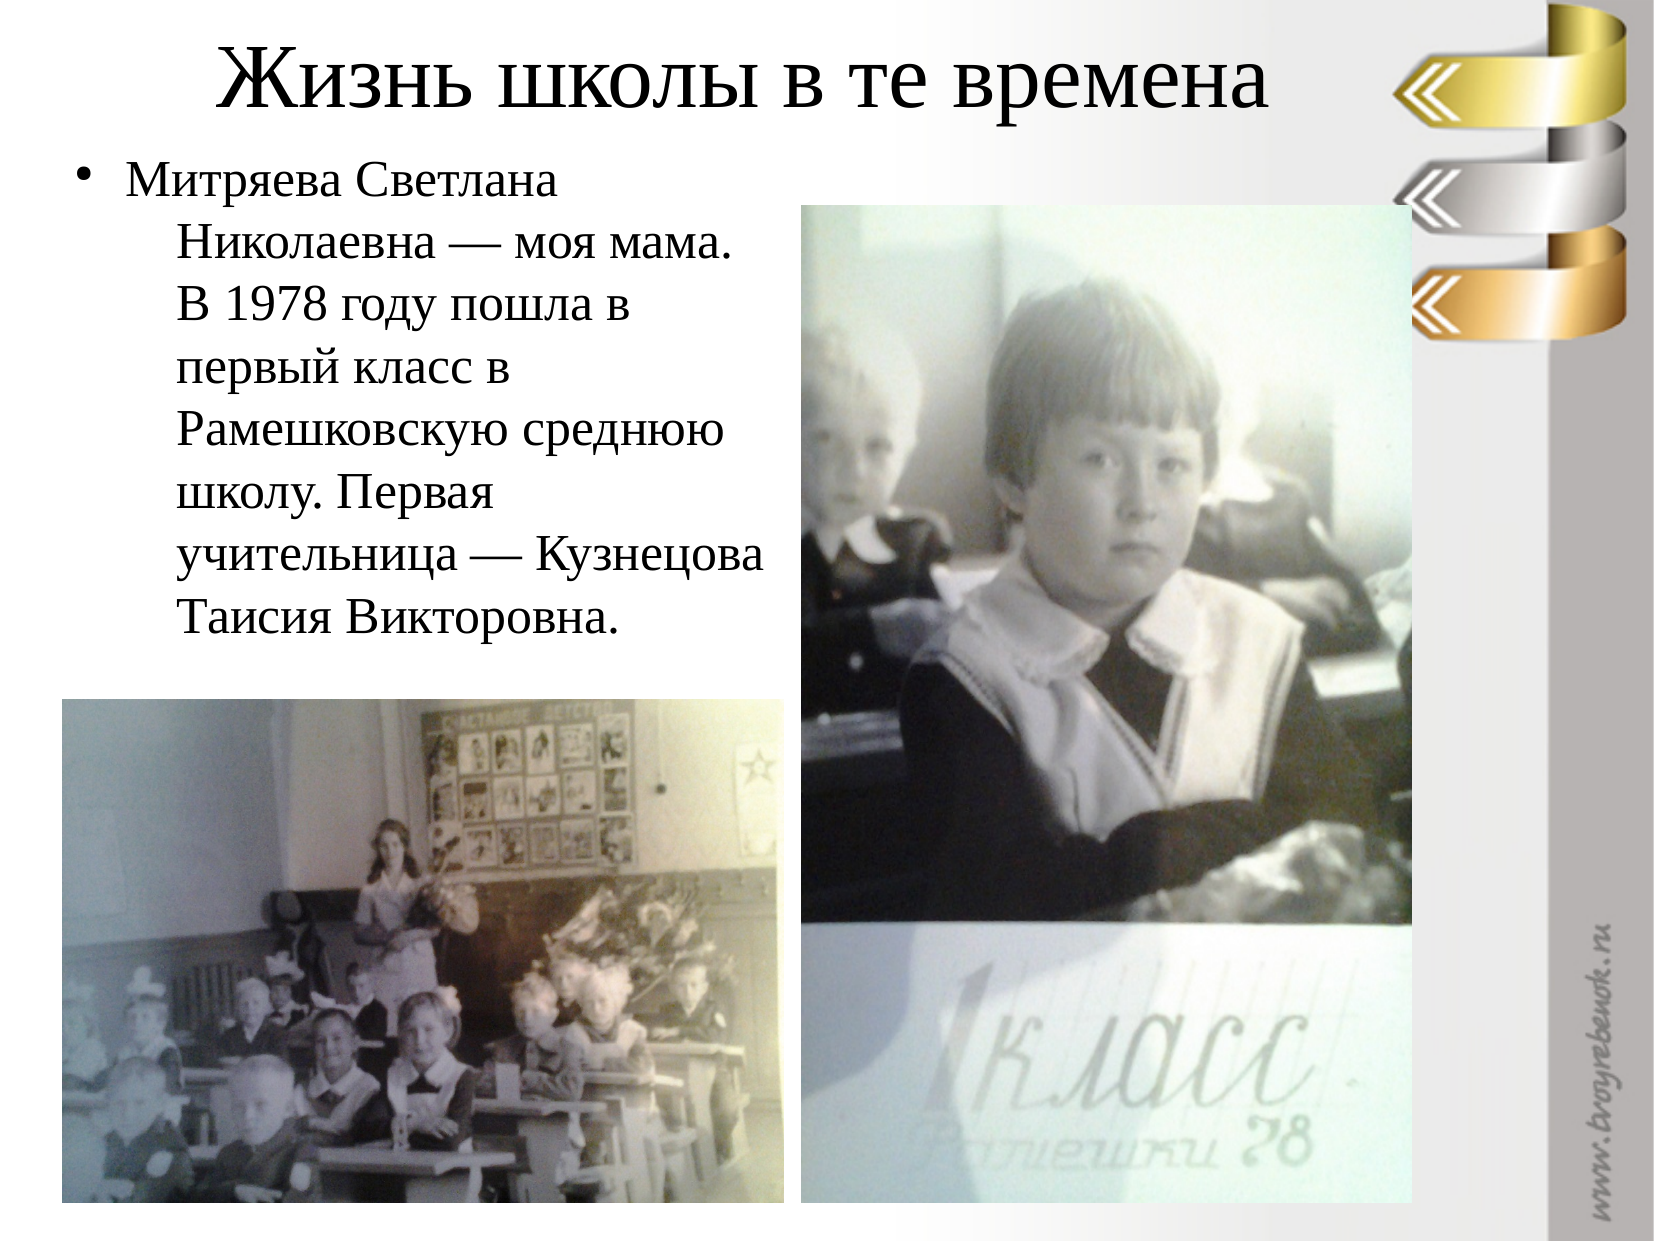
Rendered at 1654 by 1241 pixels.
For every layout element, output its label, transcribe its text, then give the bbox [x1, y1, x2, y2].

list Митряева Светлана Николаевна — моя мама. В 1978 году пошла в первый класс в Рамешковскую среднюю школу. Первая учительница — Кузнецова Таисия Викторовна. [40, 143, 767, 685]
picture [62, 699, 784, 1203]
title Жизнь школы в те времена [0, 0, 1489, 175]
picture [801, 205, 1412, 1203]
